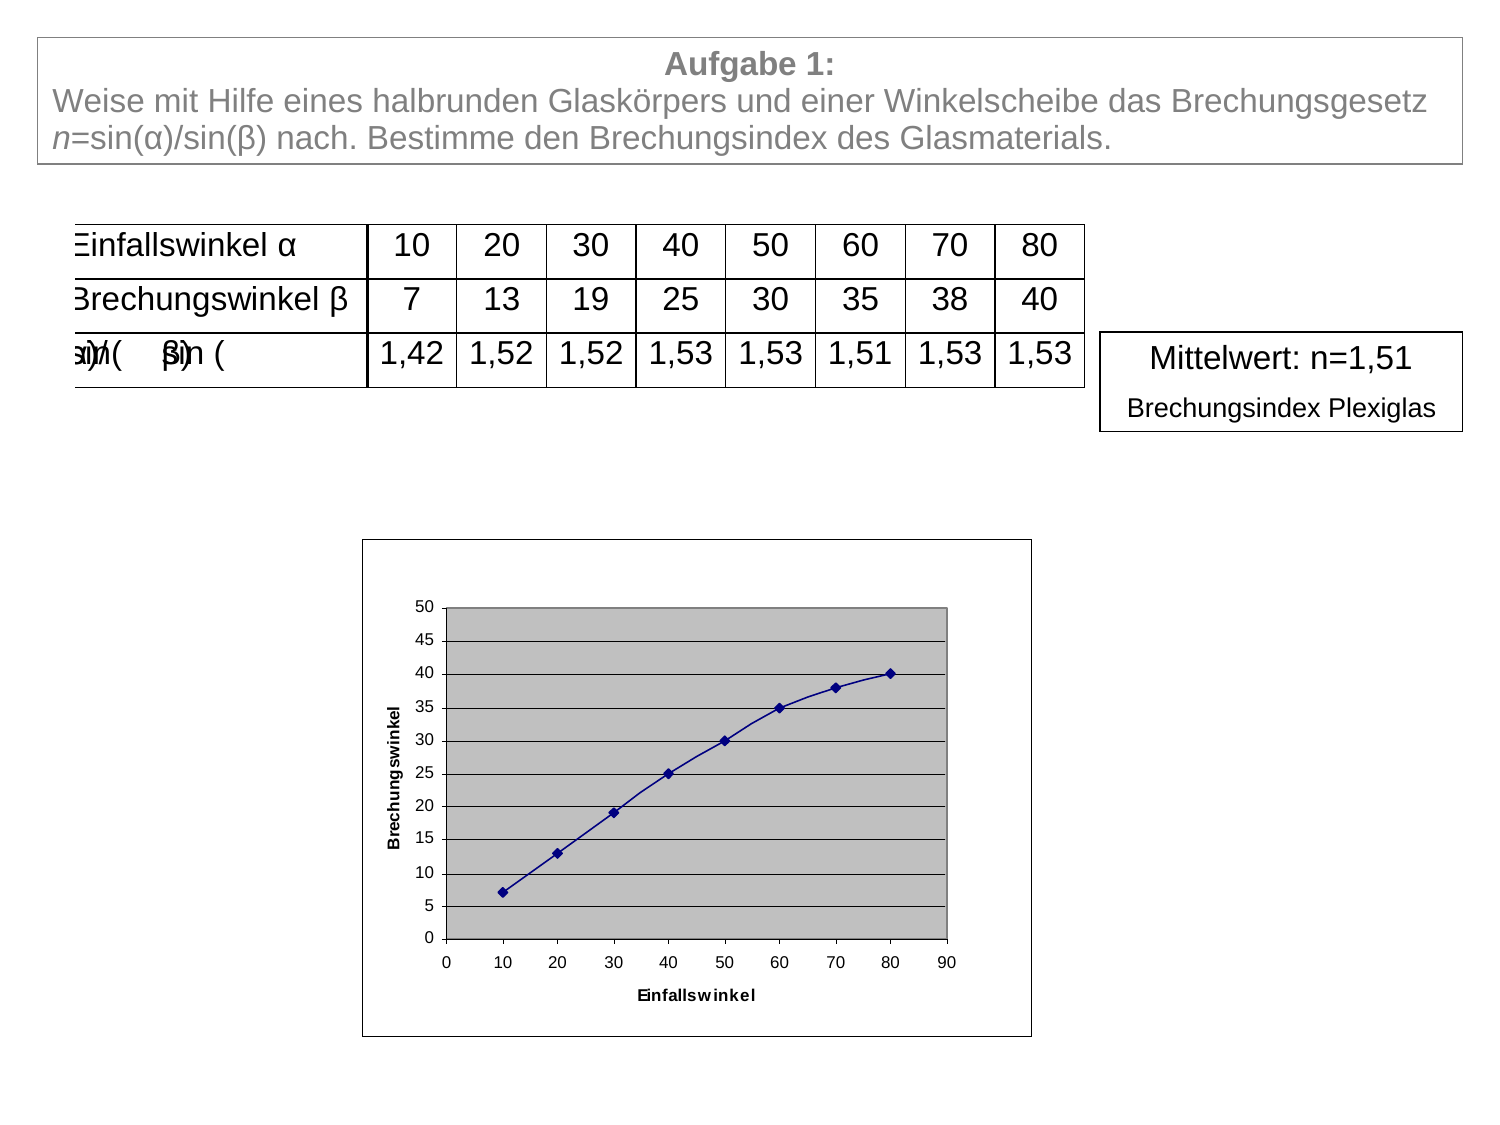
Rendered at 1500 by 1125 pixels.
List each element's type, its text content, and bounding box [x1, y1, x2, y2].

text_box Mittelwert: n=1,51 Brechungsindex Plexiglas [1100, 331, 1463, 432]
chart [354, 531, 1041, 1044]
text_box Aufgabe 1: Weise mit Hilfe eines halbrunden Glaskörpers und einer Winkelscheibe das Brechungsgesetz n=sin(α)/sin(β) nach. Bestimme den Brechungsindex des Glasmaterials. [37, 37, 1463, 165]
chart [75, 224, 1104, 465]
